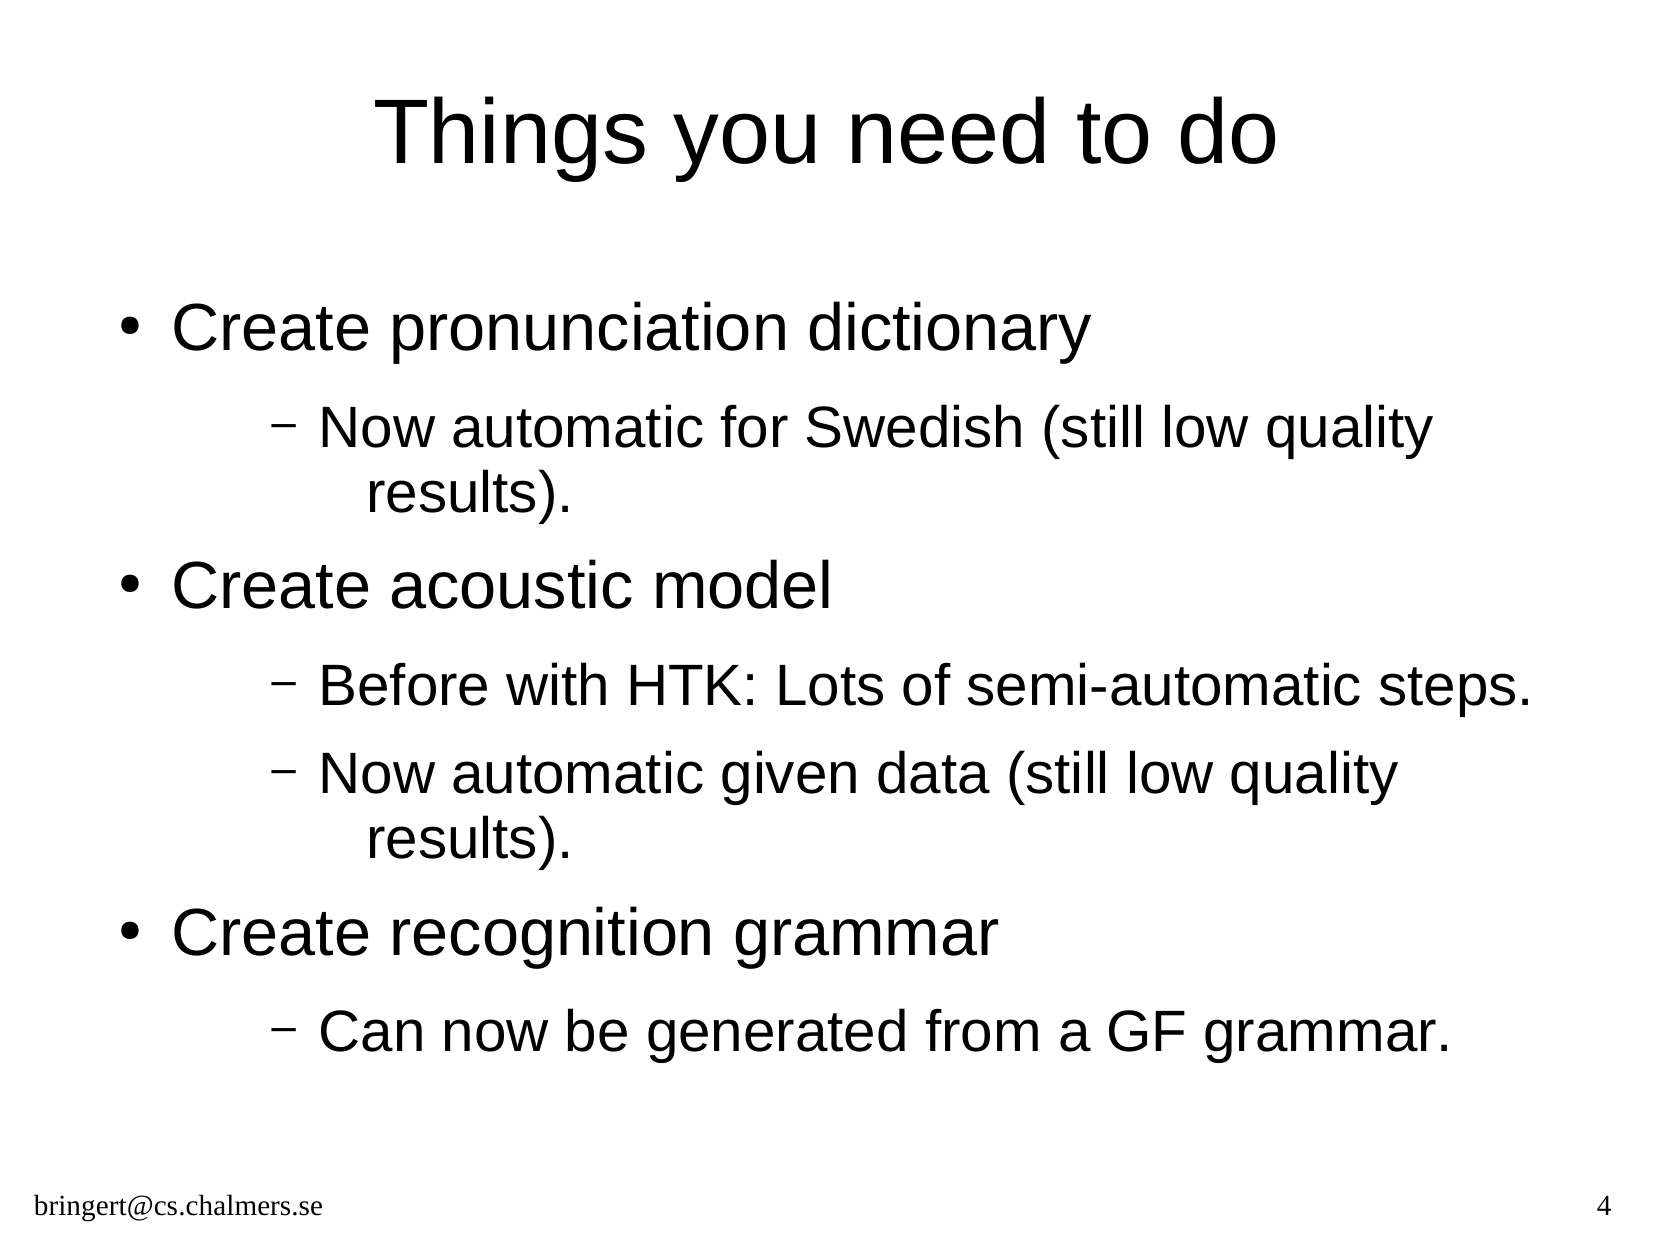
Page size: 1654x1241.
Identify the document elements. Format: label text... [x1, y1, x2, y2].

list Create pronunciation dictionary Now automatic for Swedish (still low quality results). Create acoustic model Before with HTK: Lots of semi-automatic steps. Now automatic given data (still low quality results). Create recognition grammar Can now be generated from a GF grammar. [82, 290, 1571, 1109]
title Things you need to do [87, 31, 1567, 232]
